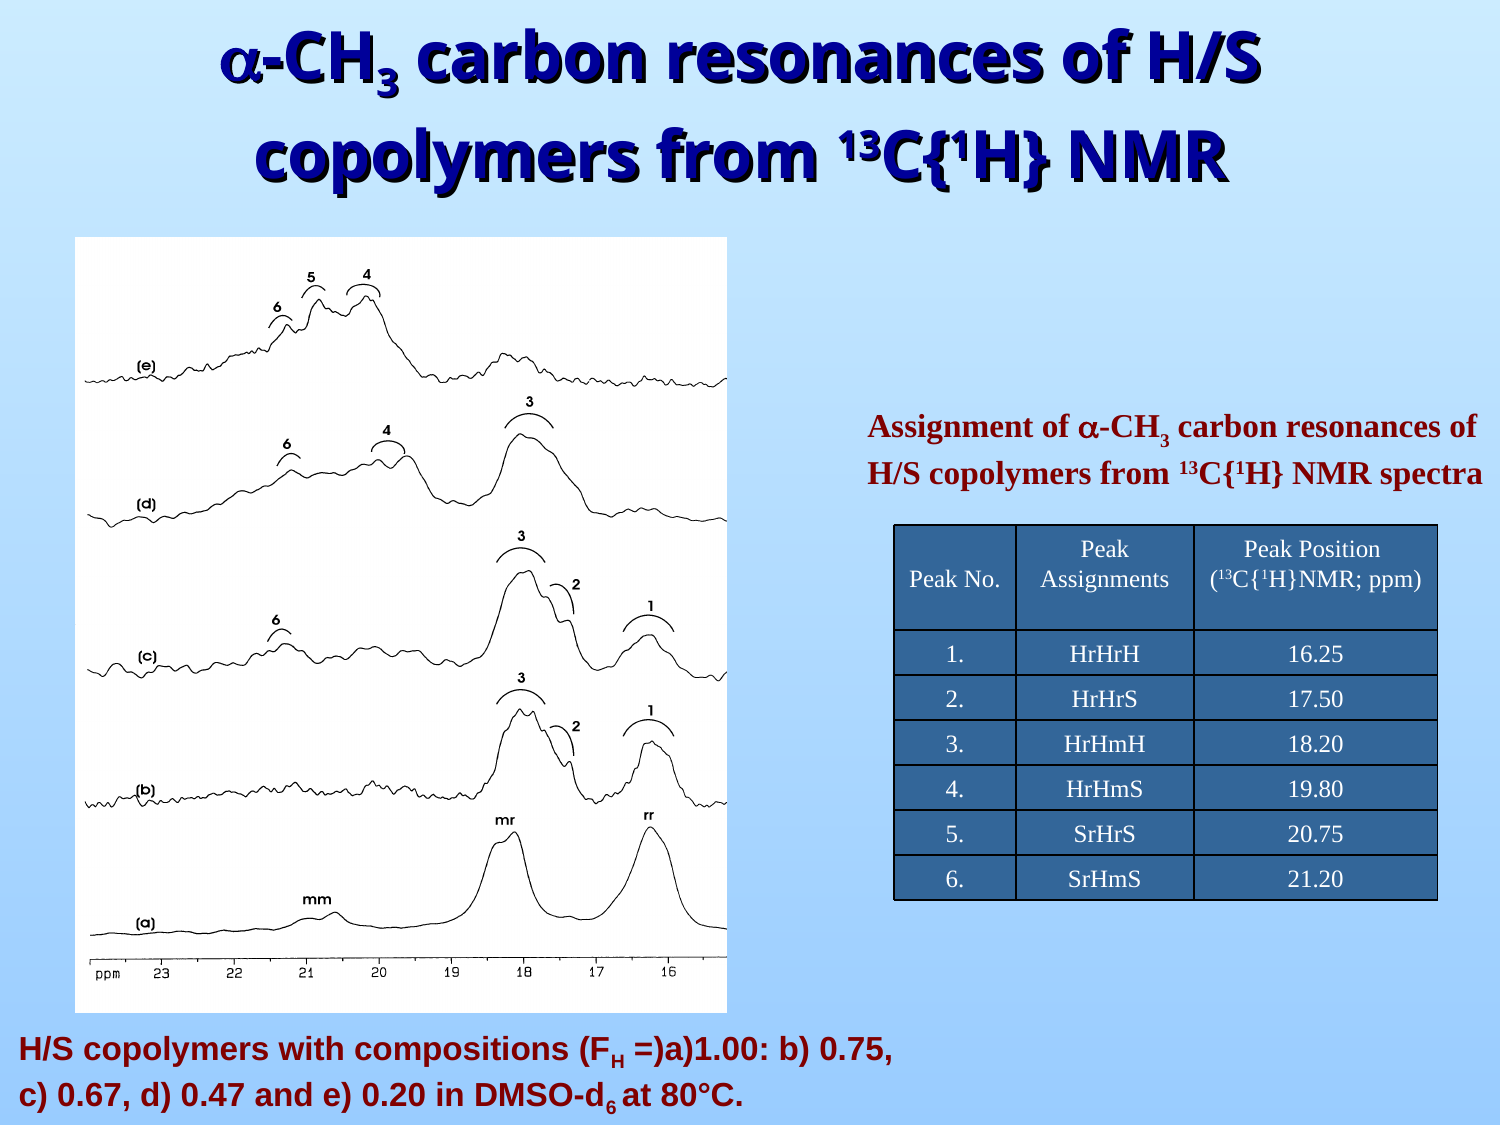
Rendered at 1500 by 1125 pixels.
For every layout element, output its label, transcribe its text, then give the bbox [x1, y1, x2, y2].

text_box 6. [895, 856, 1015, 899]
text_box SrHrS [1017, 811, 1193, 854]
text_box SrHmS [1017, 856, 1193, 899]
title -CH3 carbon resonances of H/S copolymers from 13C{1H} NMR [152, 0, 1328, 237]
text_box Assignment of -CH3 carbon resonances of H/S copolymers from 13C{1H} NMR spectra [852, 396, 1500, 499]
text_box 5. [895, 811, 1015, 854]
text_box Peak Assignments [1017, 526, 1193, 629]
text_box 3. [895, 721, 1015, 764]
text_box 20.75 [1195, 811, 1437, 854]
text_box H/S copolymers with compositions (FH =)a)1.00: b) 0.75, c) 0.67, d) 0.47 and e) 0.20 in DMSO-d6 at 80°C. [3, 1019, 918, 1125]
text_box Peak Position (13C{1H}NMR; ppm) [1195, 526, 1437, 629]
text_box 1. [895, 631, 1015, 674]
text_box HrHrH [1017, 631, 1193, 674]
text_box 21.20 [1195, 856, 1437, 899]
text_box 2. [895, 676, 1015, 719]
text_box Peak No. [895, 526, 1015, 629]
text_box 19.80 [1195, 766, 1437, 809]
text_box HrHmS [1017, 766, 1193, 809]
text_box 17.50 [1195, 676, 1437, 719]
text_box 18.20 [1195, 721, 1437, 764]
text_box HrHrS [1017, 676, 1193, 719]
text_box HrHmH [1017, 721, 1193, 764]
text_box 16.25 [1195, 631, 1437, 674]
picture [75, 237, 727, 1013]
text_box 4. [895, 766, 1015, 809]
